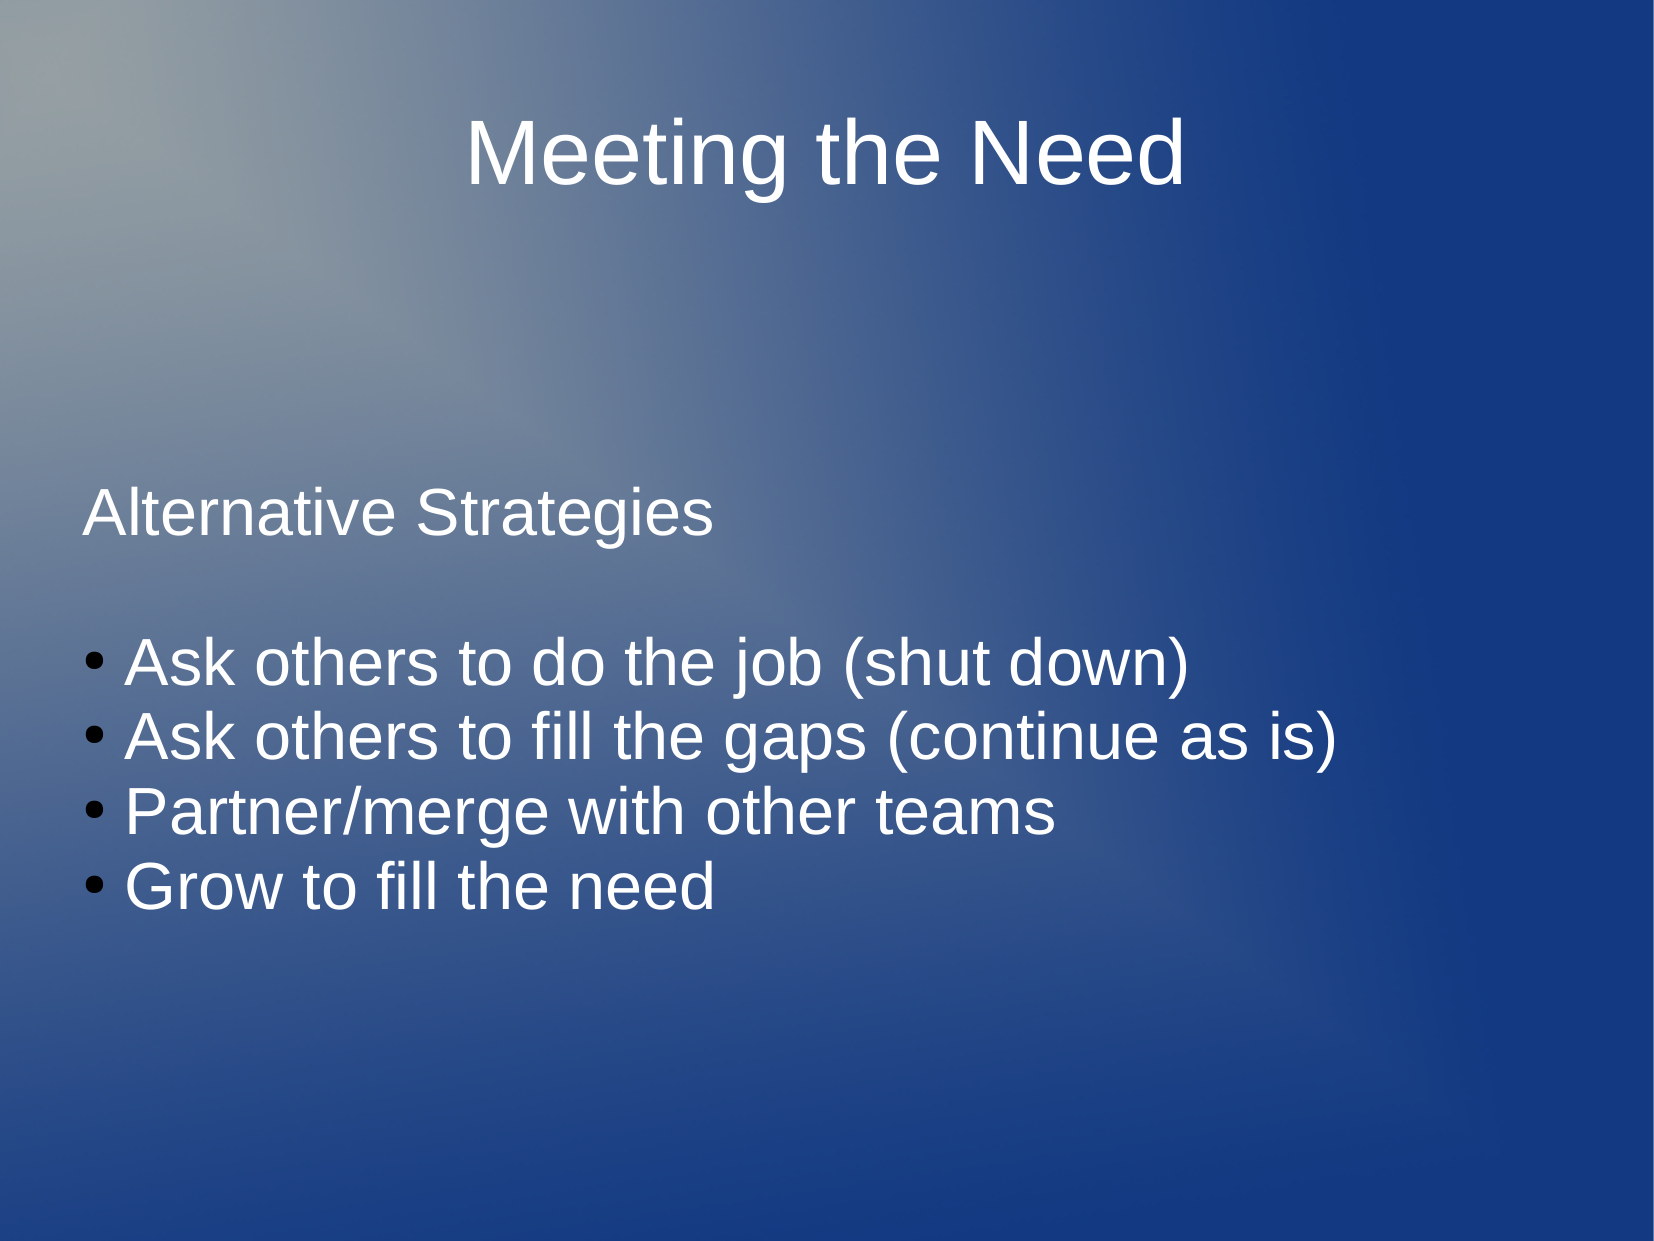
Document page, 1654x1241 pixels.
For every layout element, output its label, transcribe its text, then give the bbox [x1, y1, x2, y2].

title Meeting the Need [82, 56, 1571, 250]
subtitle Alternative Strategies Ask others to do the job (shut down) Ask others to fill the gaps (continue as is) Partner/merge with other teams Grow to fill the need [82, 297, 1571, 1102]
picture [0, 0, 1654, 1241]
